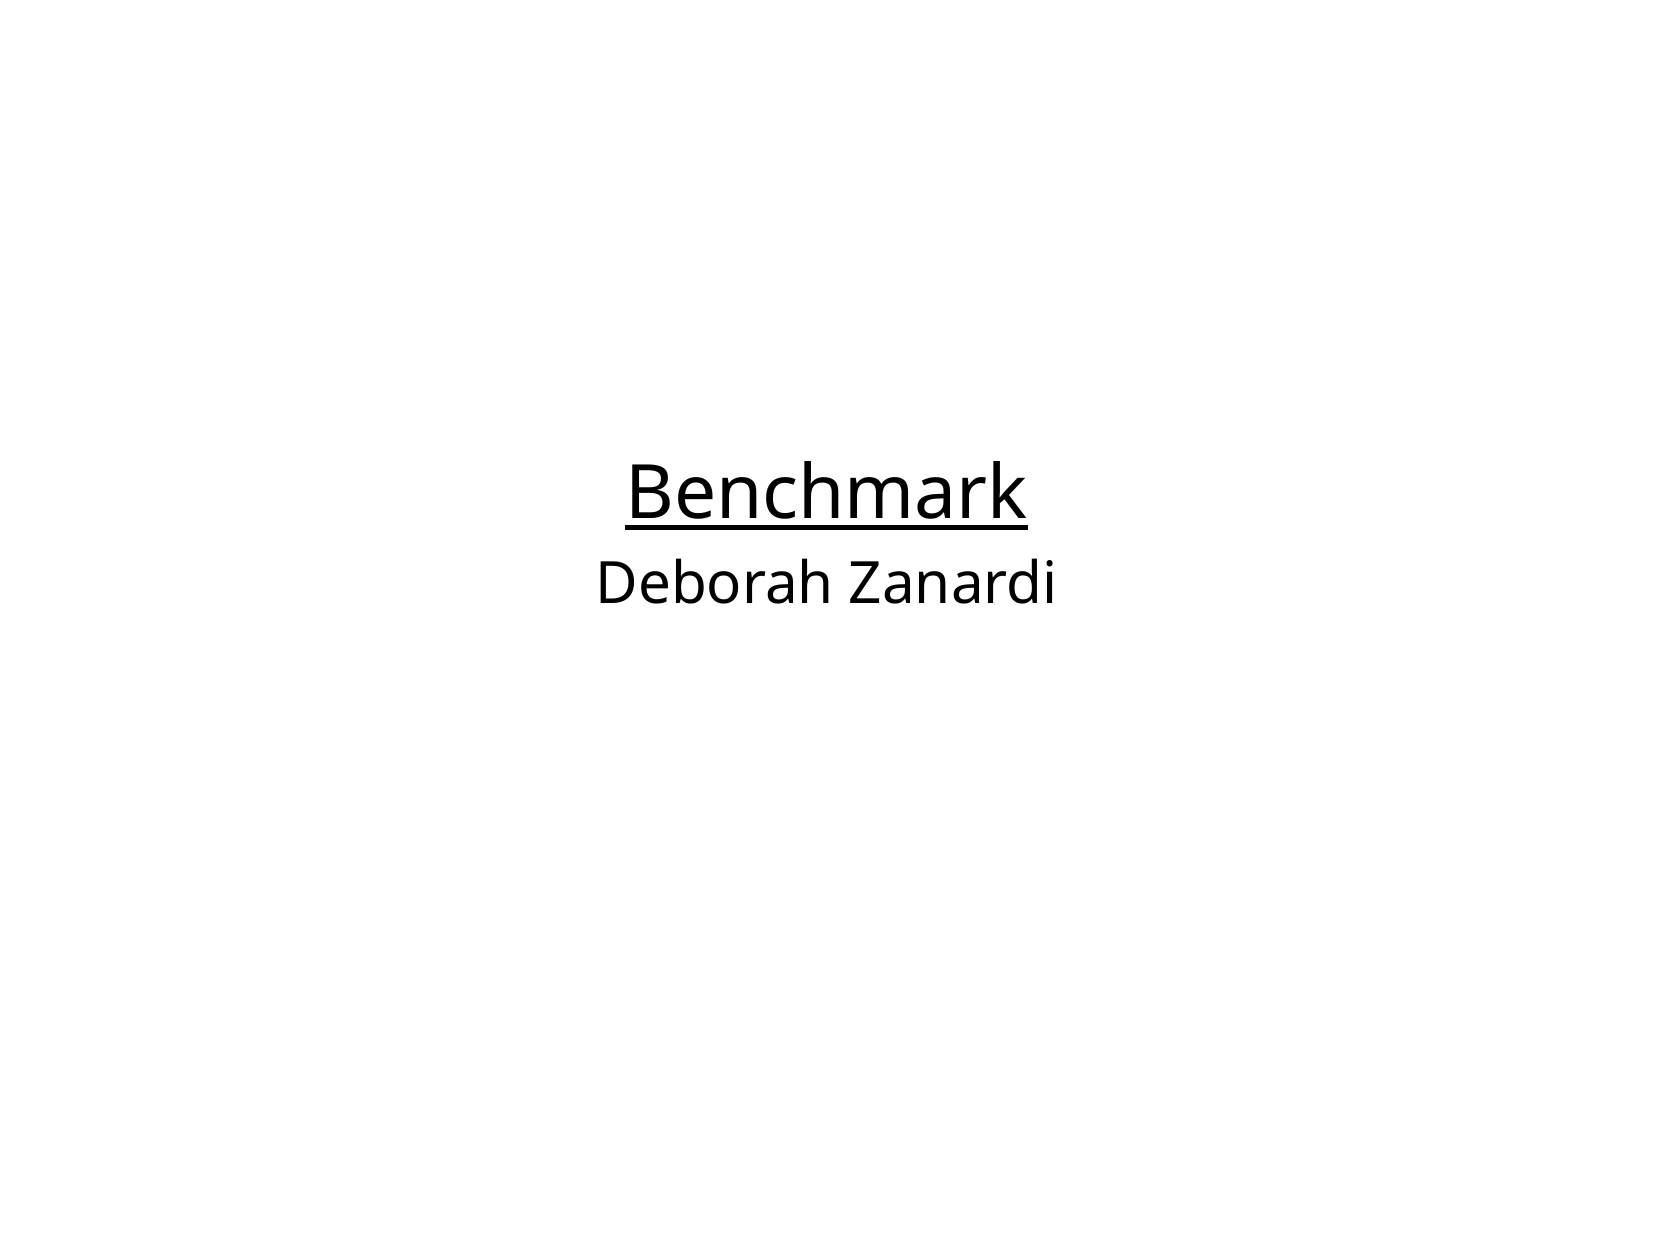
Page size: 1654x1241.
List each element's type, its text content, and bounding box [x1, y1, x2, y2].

subtitle Benchmark Deborah Zanardi [82, 49, 1571, 1010]
